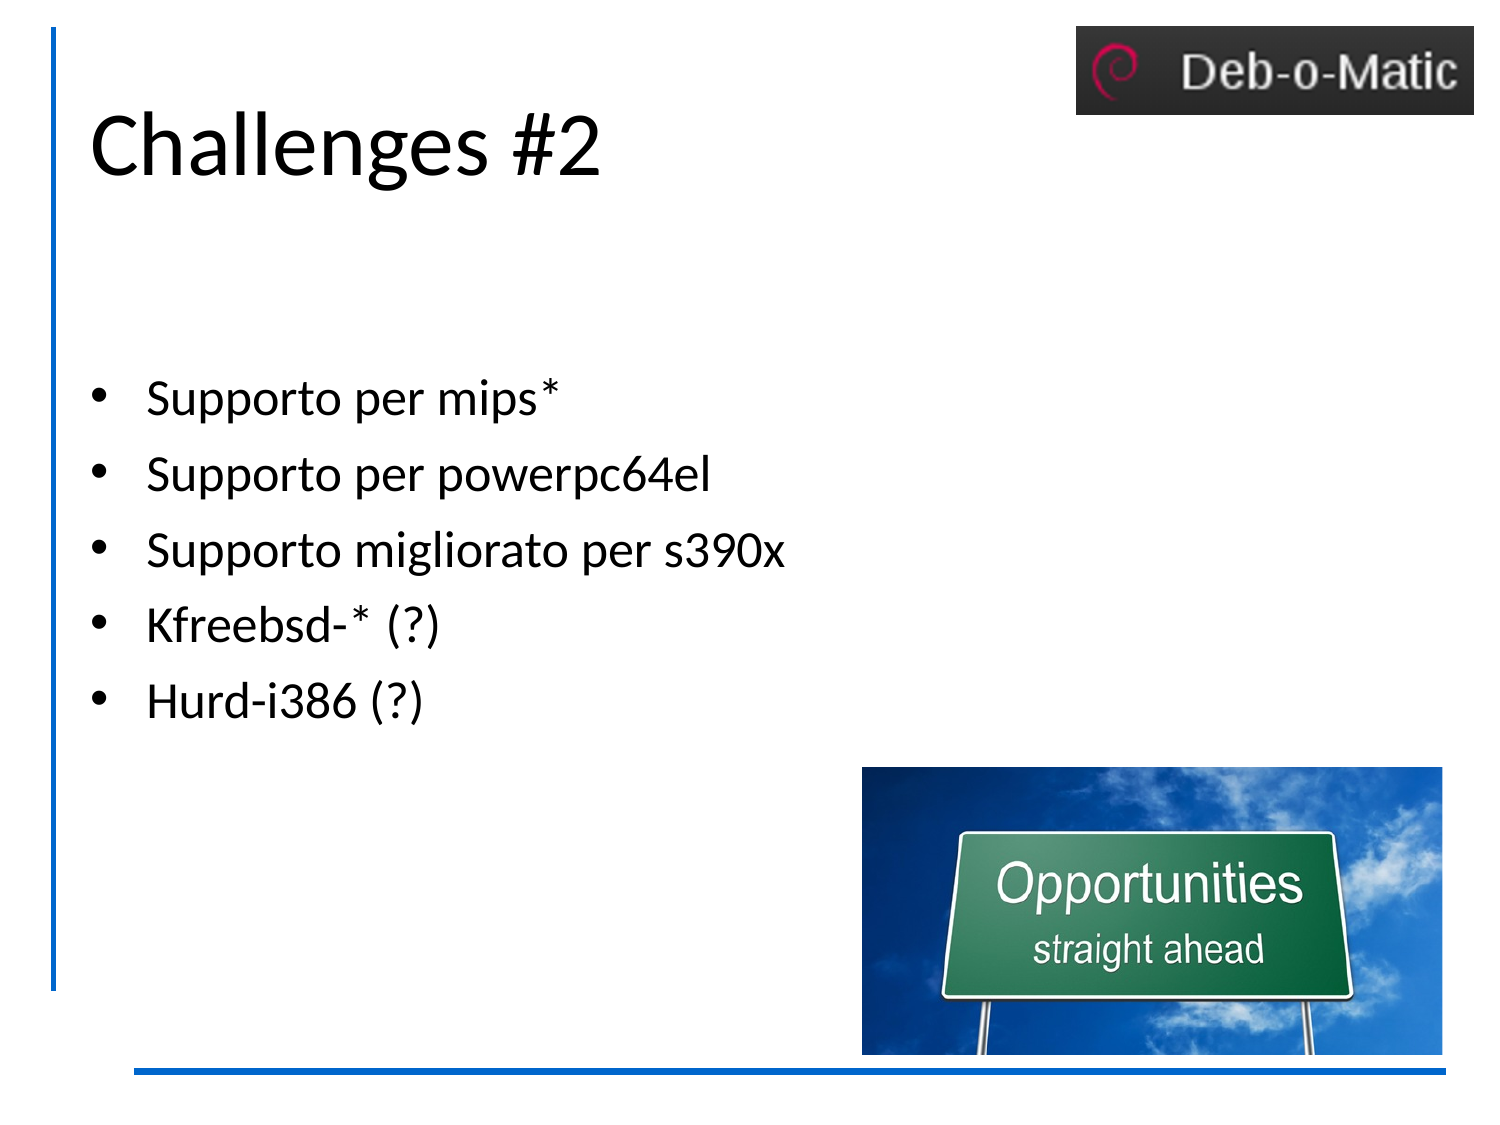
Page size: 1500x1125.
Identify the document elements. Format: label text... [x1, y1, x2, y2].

picture [862, 767, 1443, 1055]
picture [1076, 26, 1474, 115]
list Supporto per mips* Supporto per powerpc64el Supporto migliorato per s390x Kfreebsd-* (?) Hurd-i386 (?) [75, 262, 1425, 1005]
title Challenges #2 [75, 45, 1425, 233]
